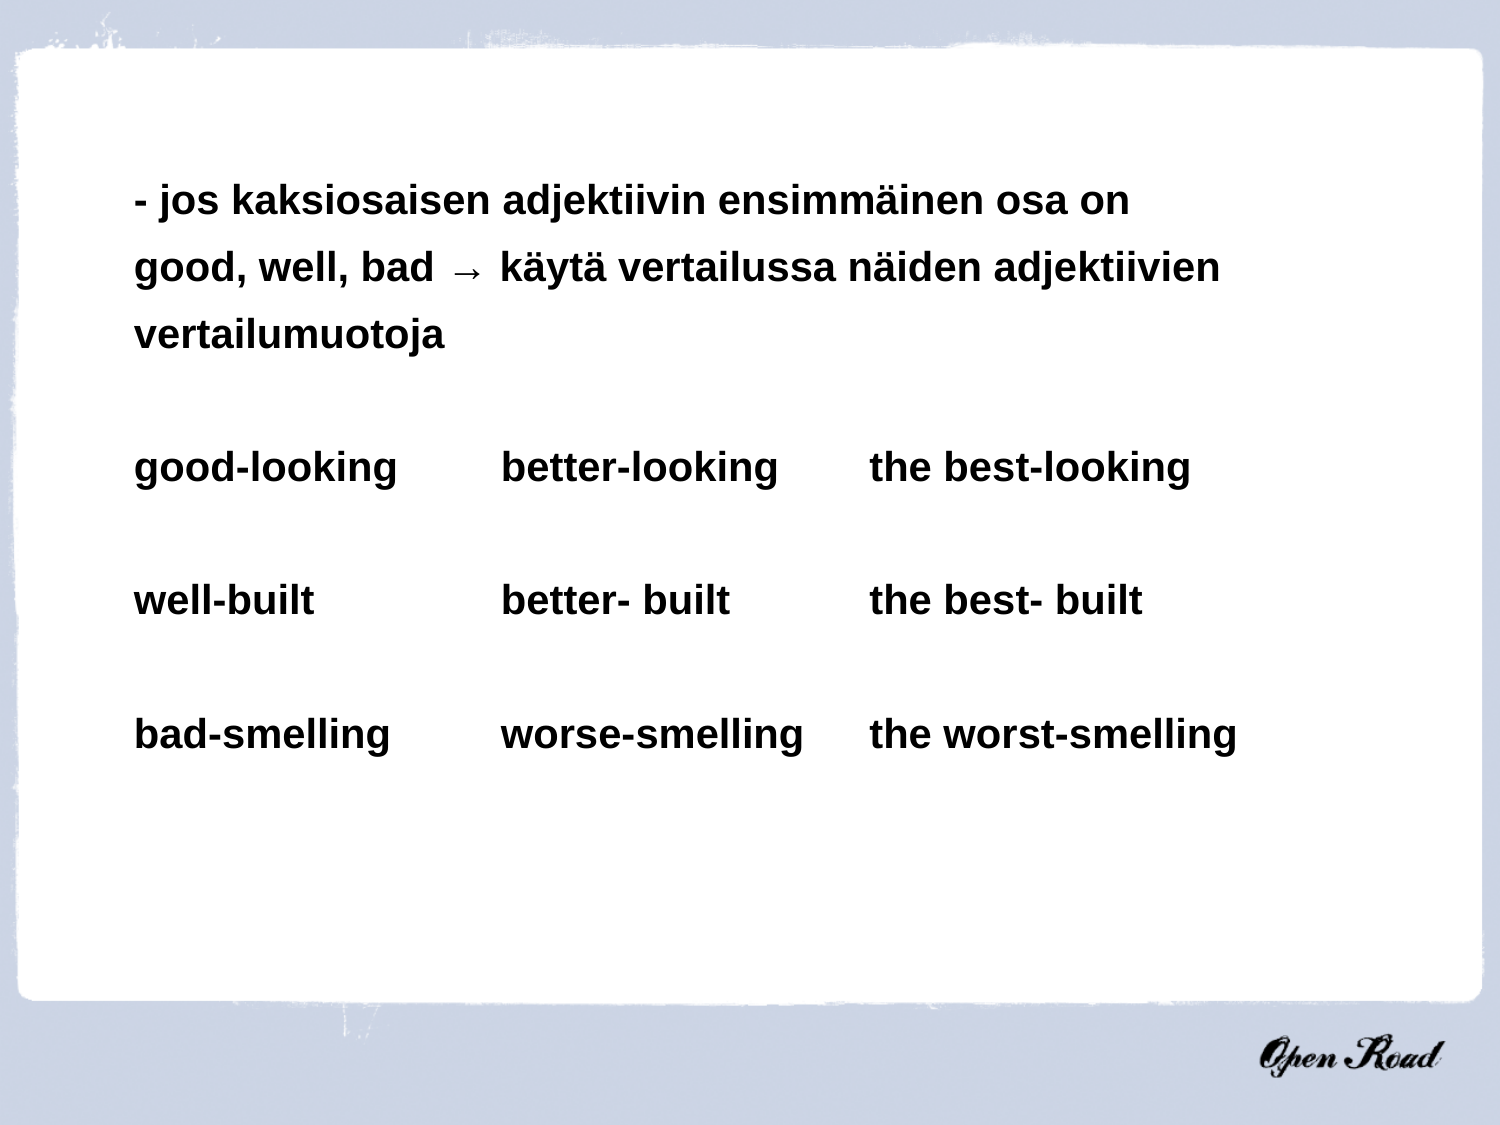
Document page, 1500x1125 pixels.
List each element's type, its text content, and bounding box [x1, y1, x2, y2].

text_box - jos kaksiosaisen adjektiivin ensimmäinen osa on good, well, bad → käytä vertailussa näiden adjektiivien vertailumuotoja good-looking better-looking the best-looking well-built better- built the best- built bad-smelling worse-smelling the worst-smelling [117, 165, 1441, 888]
